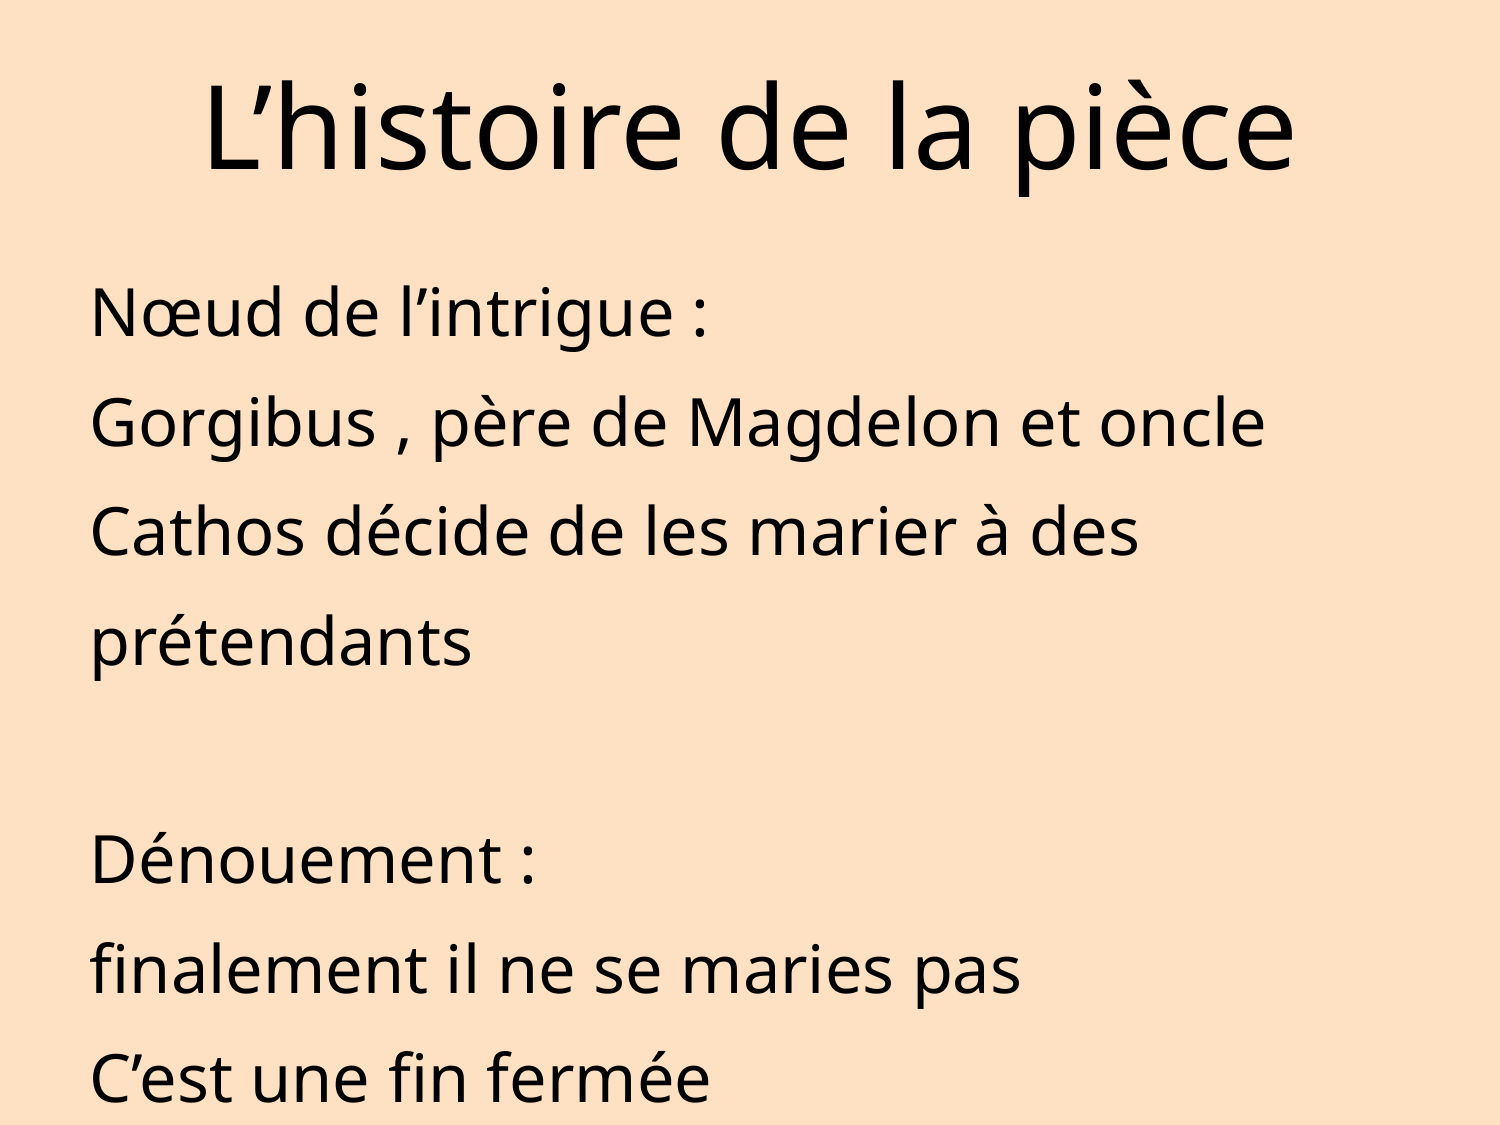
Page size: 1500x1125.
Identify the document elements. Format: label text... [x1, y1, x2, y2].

list Nœud de l’intrigue : Gorgibus , père de Magdelon et oncle Cathos décide de les marier à des prétendants Dénouement : finalement il ne se maries pas C’est une fin fermée [75, 262, 1425, 1005]
title L’histoire de la pièce [75, 45, 1425, 233]
